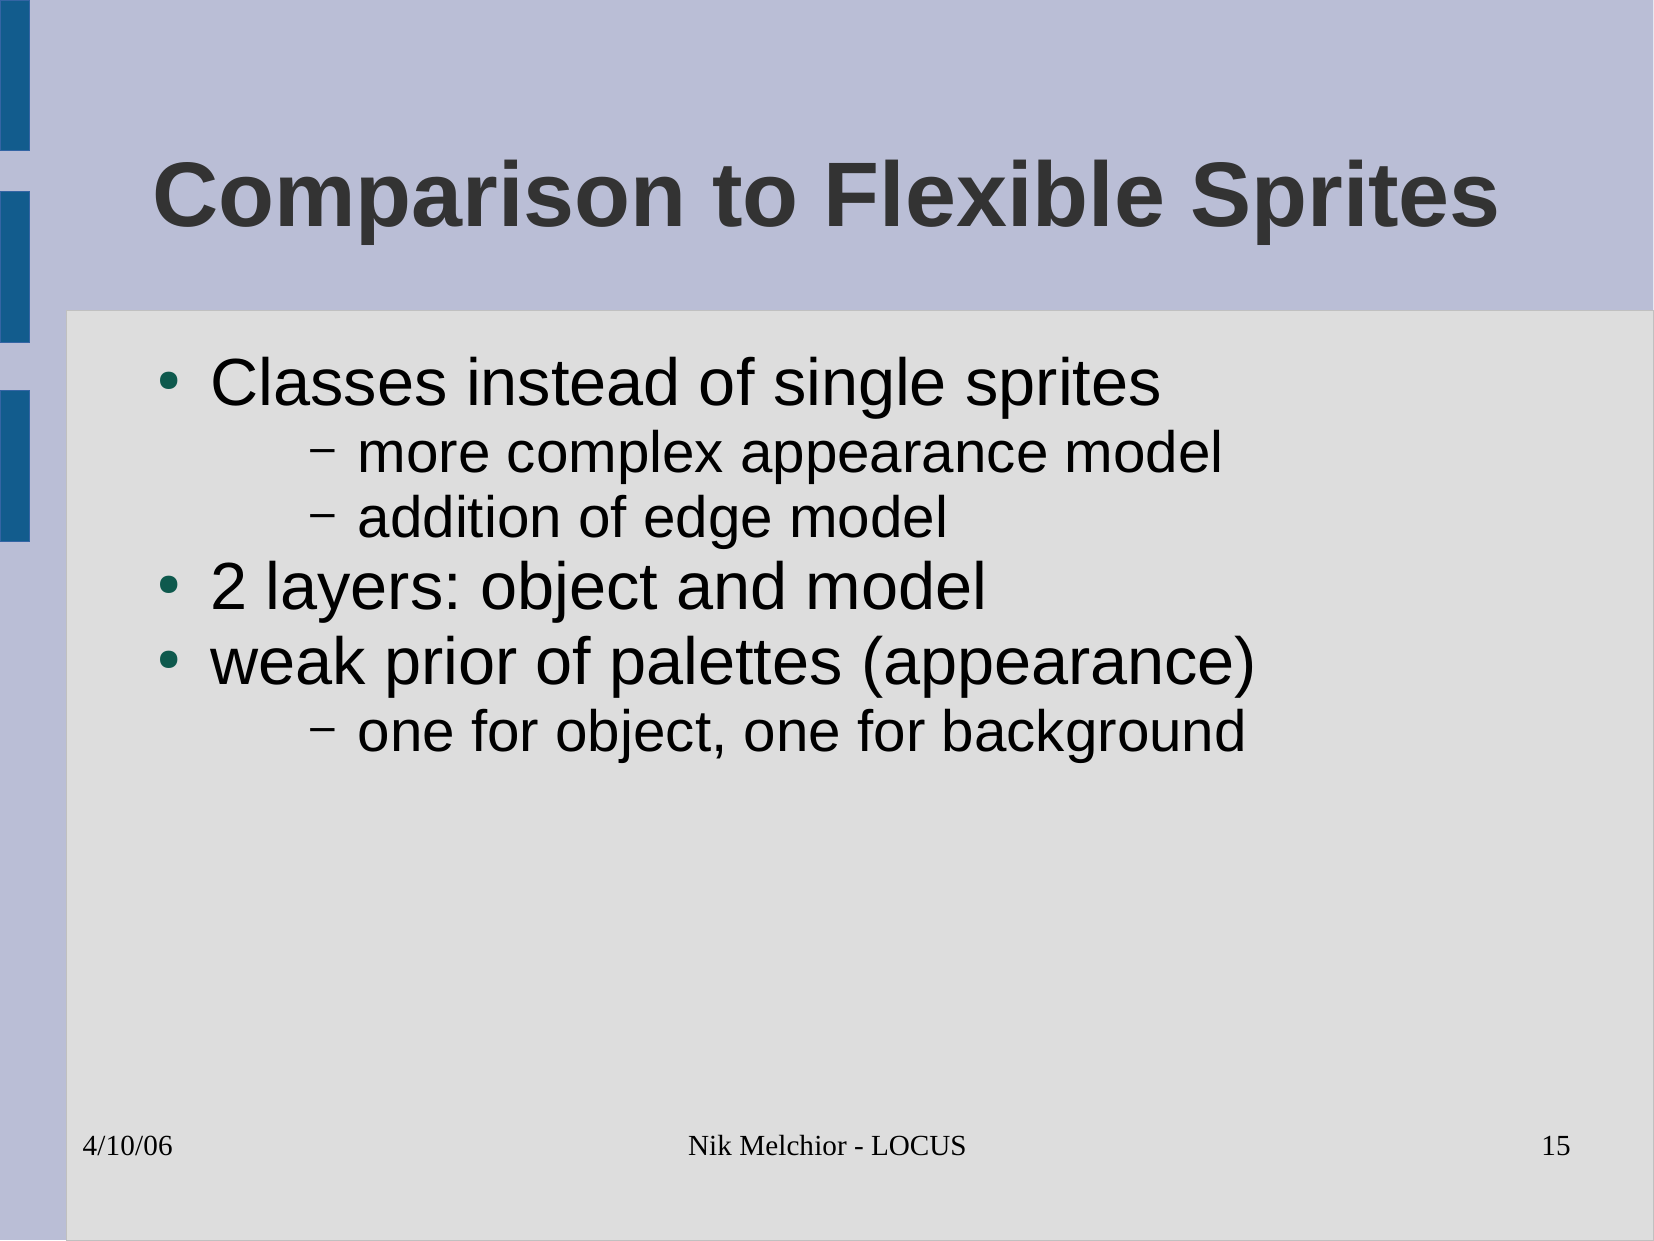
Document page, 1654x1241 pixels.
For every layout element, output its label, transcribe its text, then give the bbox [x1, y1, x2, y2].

title Comparison to Flexible Sprites [121, 87, 1534, 302]
list Classes instead of single sprites more complex appearance model addition of edge model 2 layers: object and model weak prior of palettes (appearance) one for object, one for background [121, 344, 1534, 1127]
